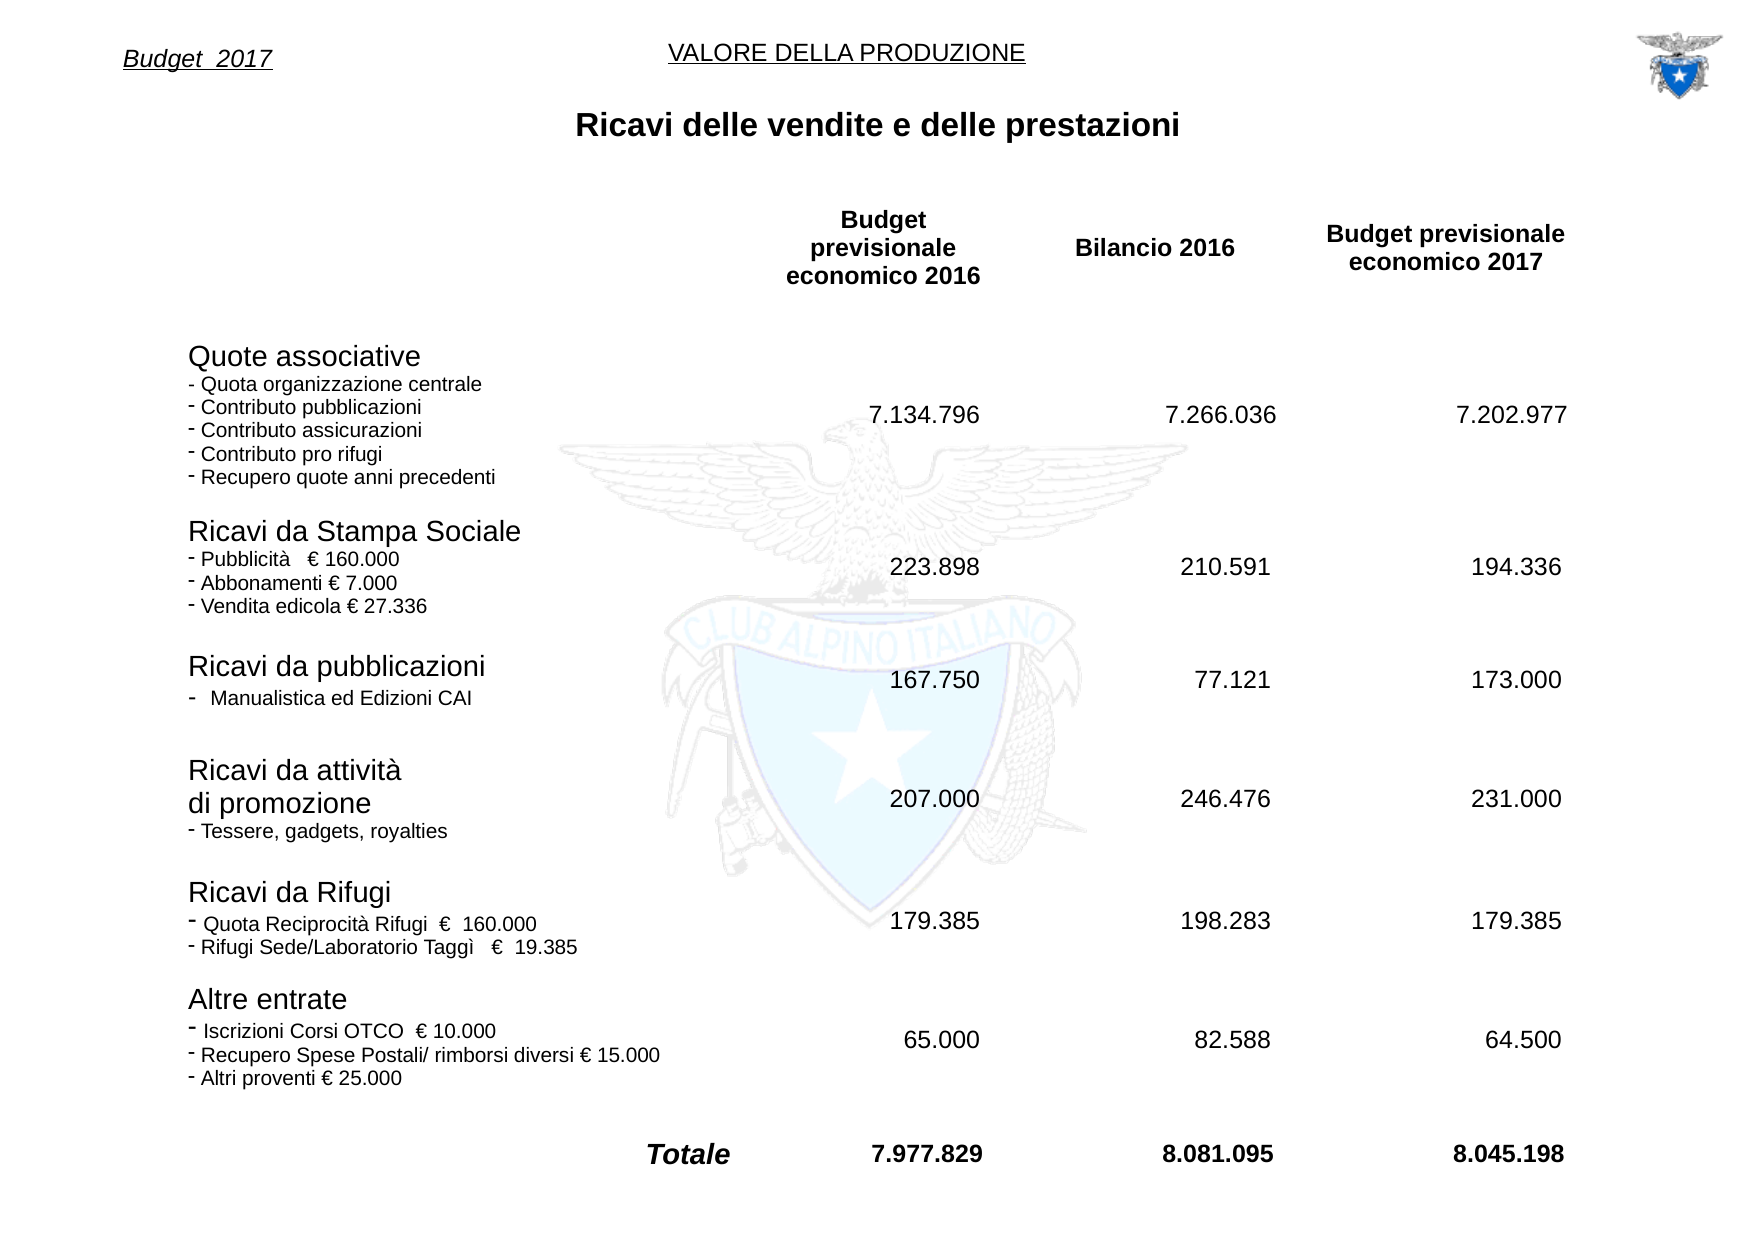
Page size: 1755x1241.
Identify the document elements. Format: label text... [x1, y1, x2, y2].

table_cell 167.750 [751, 630, 1004, 730]
table_cell 8.081.095 [1004, 1106, 1295, 1202]
table_cell 77.121 [1004, 630, 1295, 730]
table_cell 231.000 [1295, 730, 1586, 867]
table_cell Ricavi da pubblicazioni - Manualistica ed Edizioni CAI [171, 630, 751, 730]
picture [1633, 29, 1728, 108]
table_cell Totale [171, 1106, 751, 1202]
table_header VALORE DELLA PRODUZIONE [263, 30, 1432, 75]
table_cell 7.977.829 [751, 1106, 1004, 1202]
table_cell 64.500 [1295, 974, 1586, 1106]
table_cell Ricavi da attività di promozione Tessere, gadgets, royalties [171, 730, 751, 867]
table_cell [171, 169, 751, 326]
table_cell 7.266.036 [1004, 326, 1295, 503]
table_cell Ricavi da Stampa Sociale Pubblicità € 160.000 Abbonamenti € 7.000 Vendita edicola € 27.336 [171, 503, 751, 630]
table_cell Altre entrate Iscrizioni Corsi OTCO € 10.000 Recupero Spese Postali/ rimborsi diversi € 15.000 Altri proventi € 25.000 [171, 974, 751, 1106]
table_cell 179.385 [751, 867, 1004, 974]
table_cell Ricavi da Rifugi Quota Reciprocità Rifugi € 160.000 Rifugi Sede/Laboratorio Taggì € 19.385 [171, 867, 751, 974]
table_cell 179.385 [1295, 867, 1586, 974]
table_cell 7.134.796 [751, 326, 1004, 503]
table_cell 246.476 [1004, 730, 1295, 867]
table_cell 65.000 [751, 974, 1004, 1106]
table_cell 198.283 [1004, 867, 1295, 974]
table_cell Bilancio 2016 [1004, 169, 1295, 326]
table_cell 223.898 [751, 503, 1004, 630]
text_box Budget 2017 [50, 35, 346, 81]
table_cell 194.336 [1295, 503, 1586, 630]
table_cell Budget previsionale economico 2017 [1295, 169, 1586, 326]
table_cell 210.591 [1004, 503, 1295, 630]
table_cell 82.588 [1004, 974, 1295, 1106]
table_cell Quote associative - Quota organizzazione centrale Contributo pubblicazioni Contributo assicurazioni Contributo pro rifugi Recupero quote anni precedenti [171, 326, 751, 503]
table_cell 173.000 [1295, 630, 1586, 730]
table_cell 207.000 [751, 730, 1004, 867]
table_cell 8.045.198 [1295, 1106, 1586, 1202]
table_cell 7.202.977 [1295, 326, 1586, 503]
table_header Ricavi delle vendite e delle prestazioni [171, 81, 1586, 169]
table_cell Budget previsionale economico 2016 [751, 169, 1004, 326]
